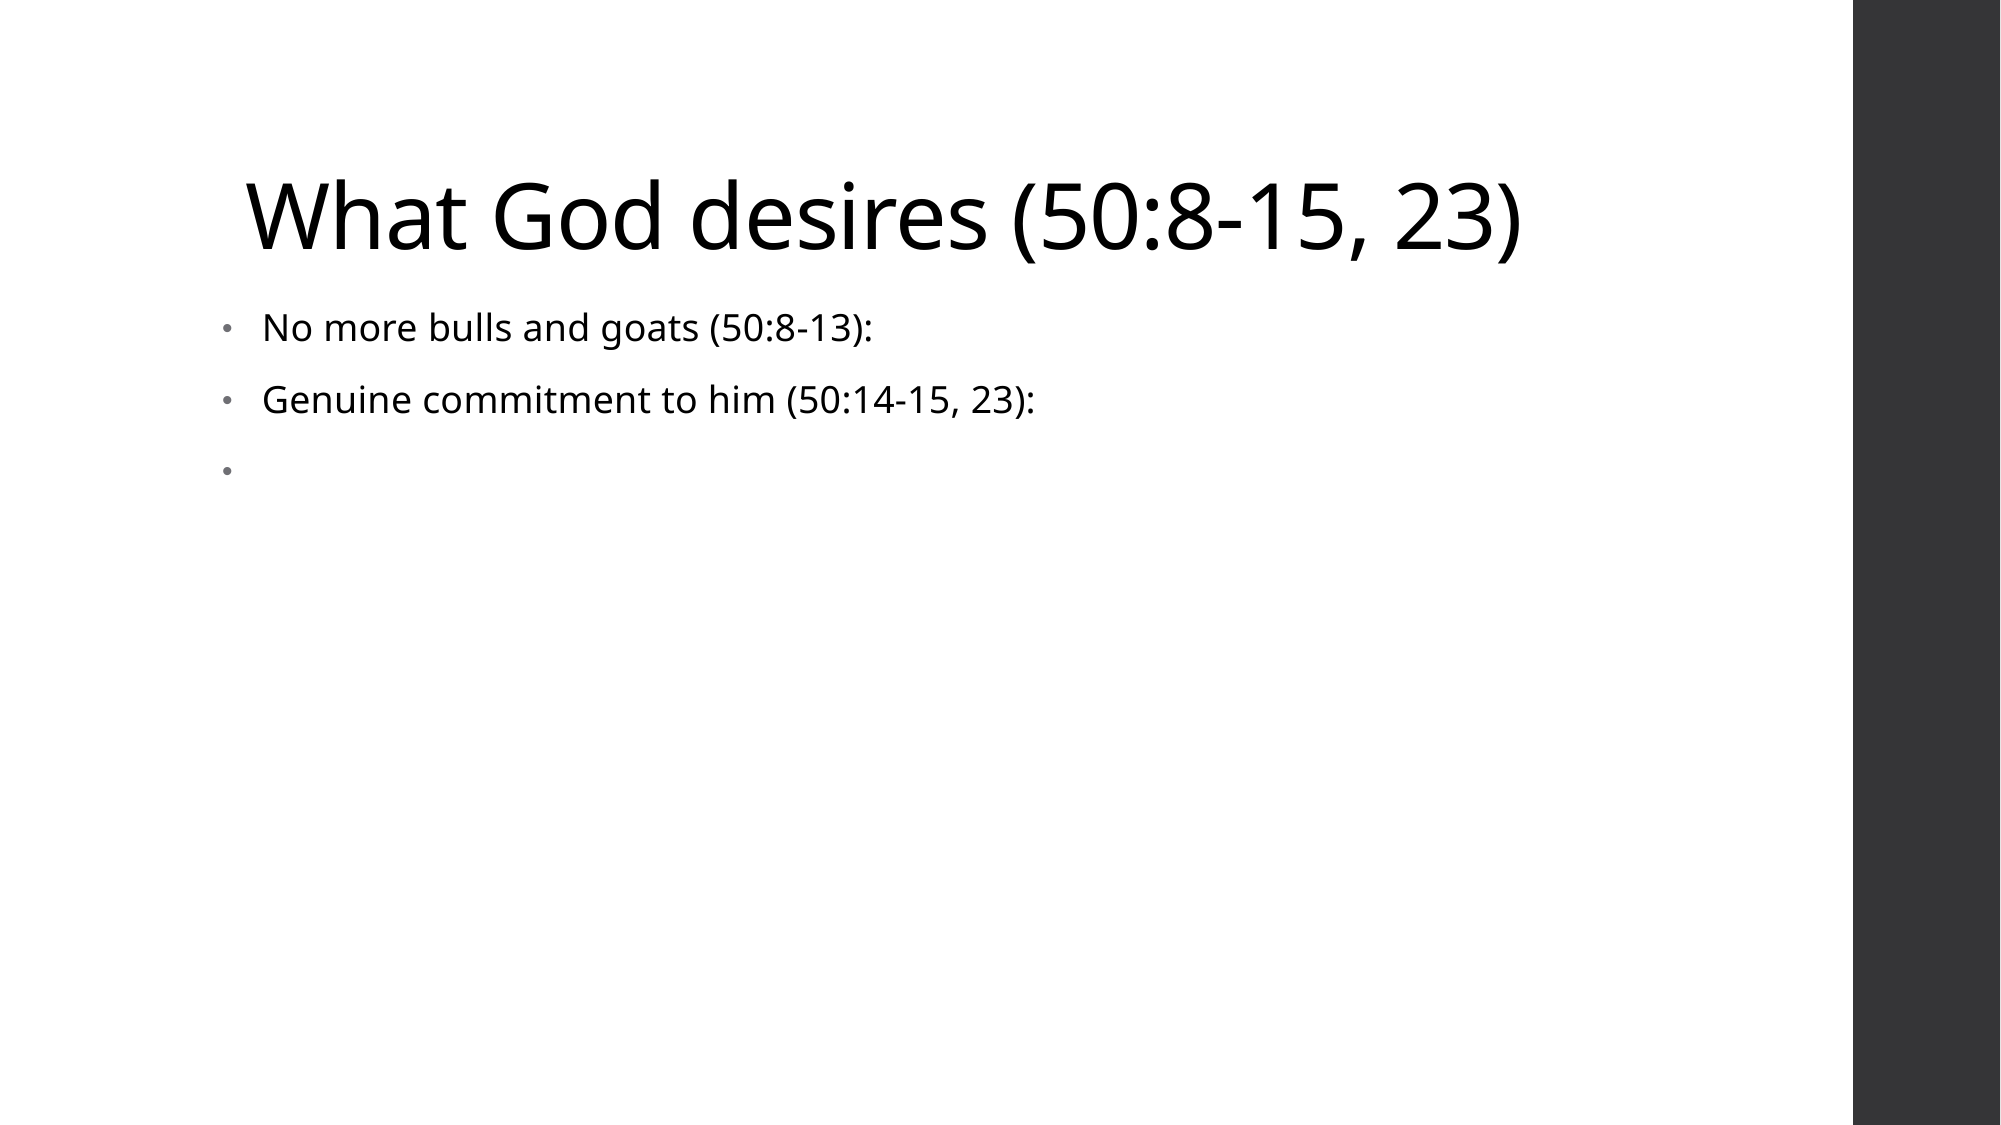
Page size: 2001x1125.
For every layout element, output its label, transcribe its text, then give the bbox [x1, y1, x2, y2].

title What God desires (50:8-15, 23) [206, 60, 1797, 278]
list No more bulls and goats (50:8-13): Genuine commitment to him (50:14-15, 23): [206, 299, 1617, 1014]
